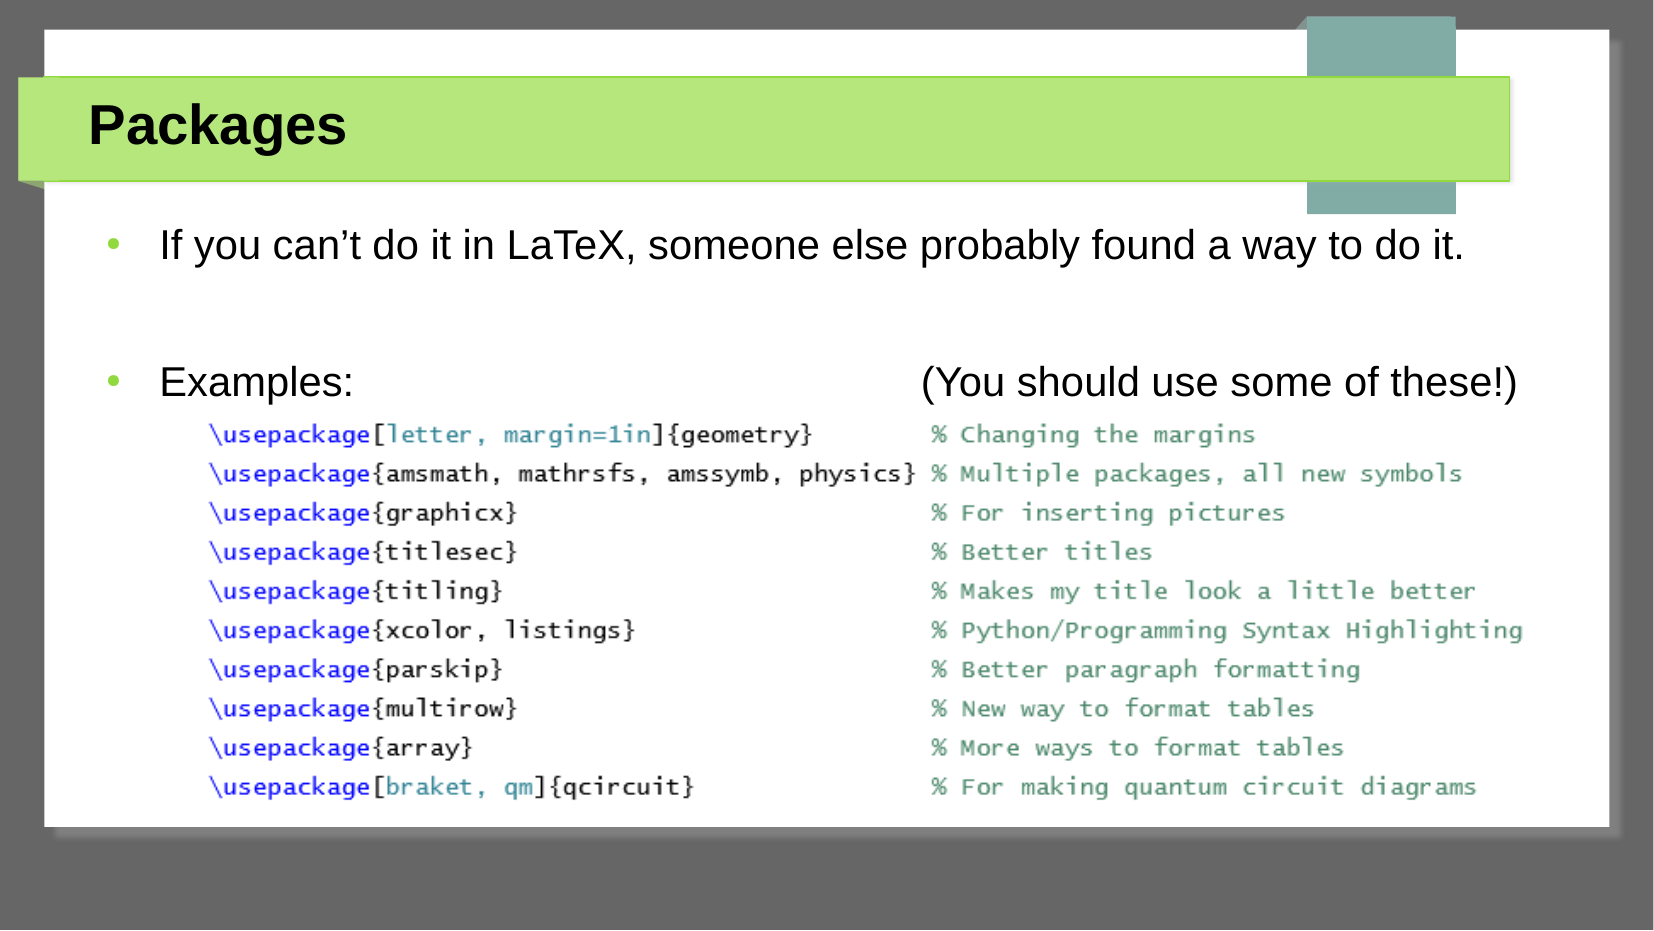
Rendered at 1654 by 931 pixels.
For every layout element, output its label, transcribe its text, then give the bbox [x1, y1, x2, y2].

list If you can’t do it in LaTeX, someone else probably found a way to do it. Examples: (You should use some of these!) [88, 221, 1565, 813]
title Packages [88, 73, 1506, 178]
picture [199, 412, 1538, 813]
